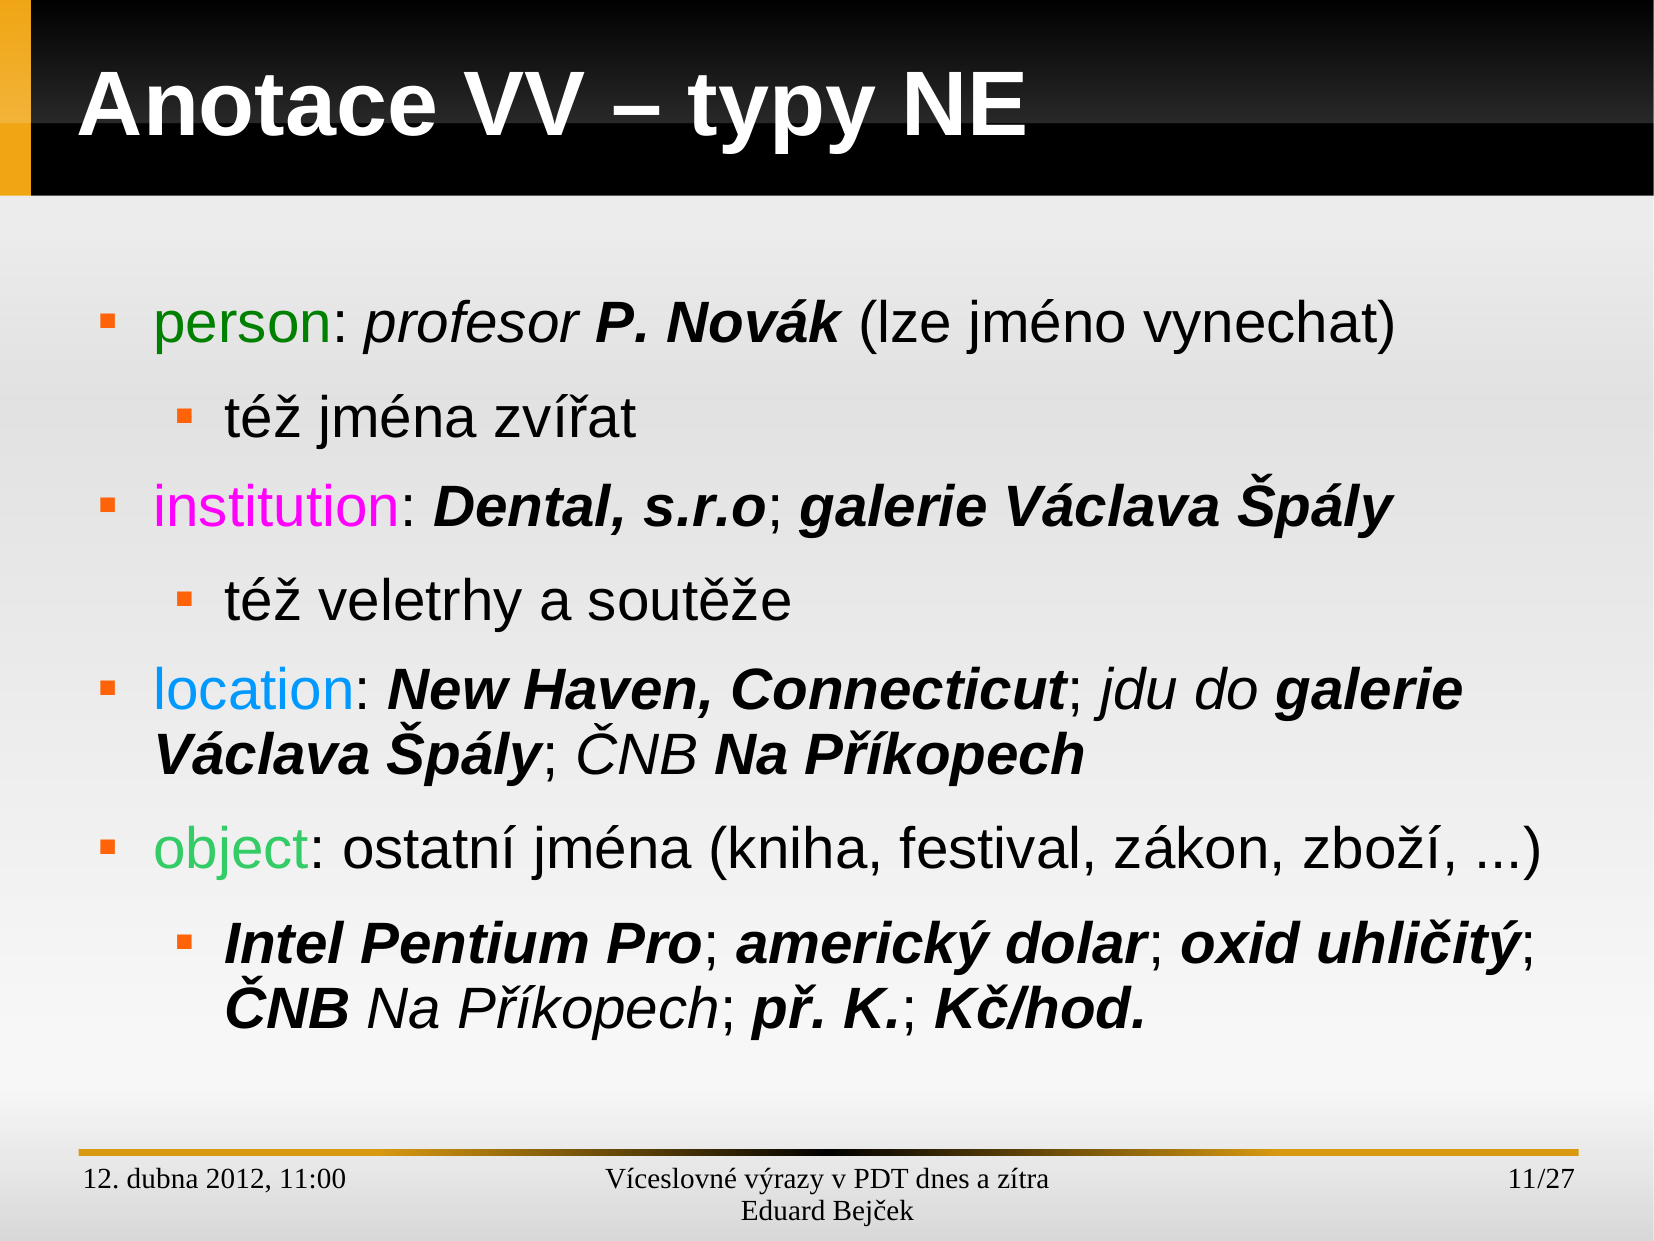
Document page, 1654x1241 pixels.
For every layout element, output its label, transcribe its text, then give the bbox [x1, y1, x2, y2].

list person: profesor P. Novák (lze jméno vynechat) též jména zvířat institution: Dental, s.r.o; galerie Václava Špály též veletrhy a soutěže location: New Haven, Connecticut; jdu do galerie Václava Špály; ČNB Na Příkopech object: ostatní jména (kniha, festival, zákon, zboží, ...) Intel Pentium Pro; americký dolar; oxid uhličitý; ČNB Na Příkopech; př. K.; Kč/hod. [82, 290, 1571, 1094]
picture [0, 0, 1654, 1241]
title Anotace VV – typy NE [76, 7, 1565, 200]
